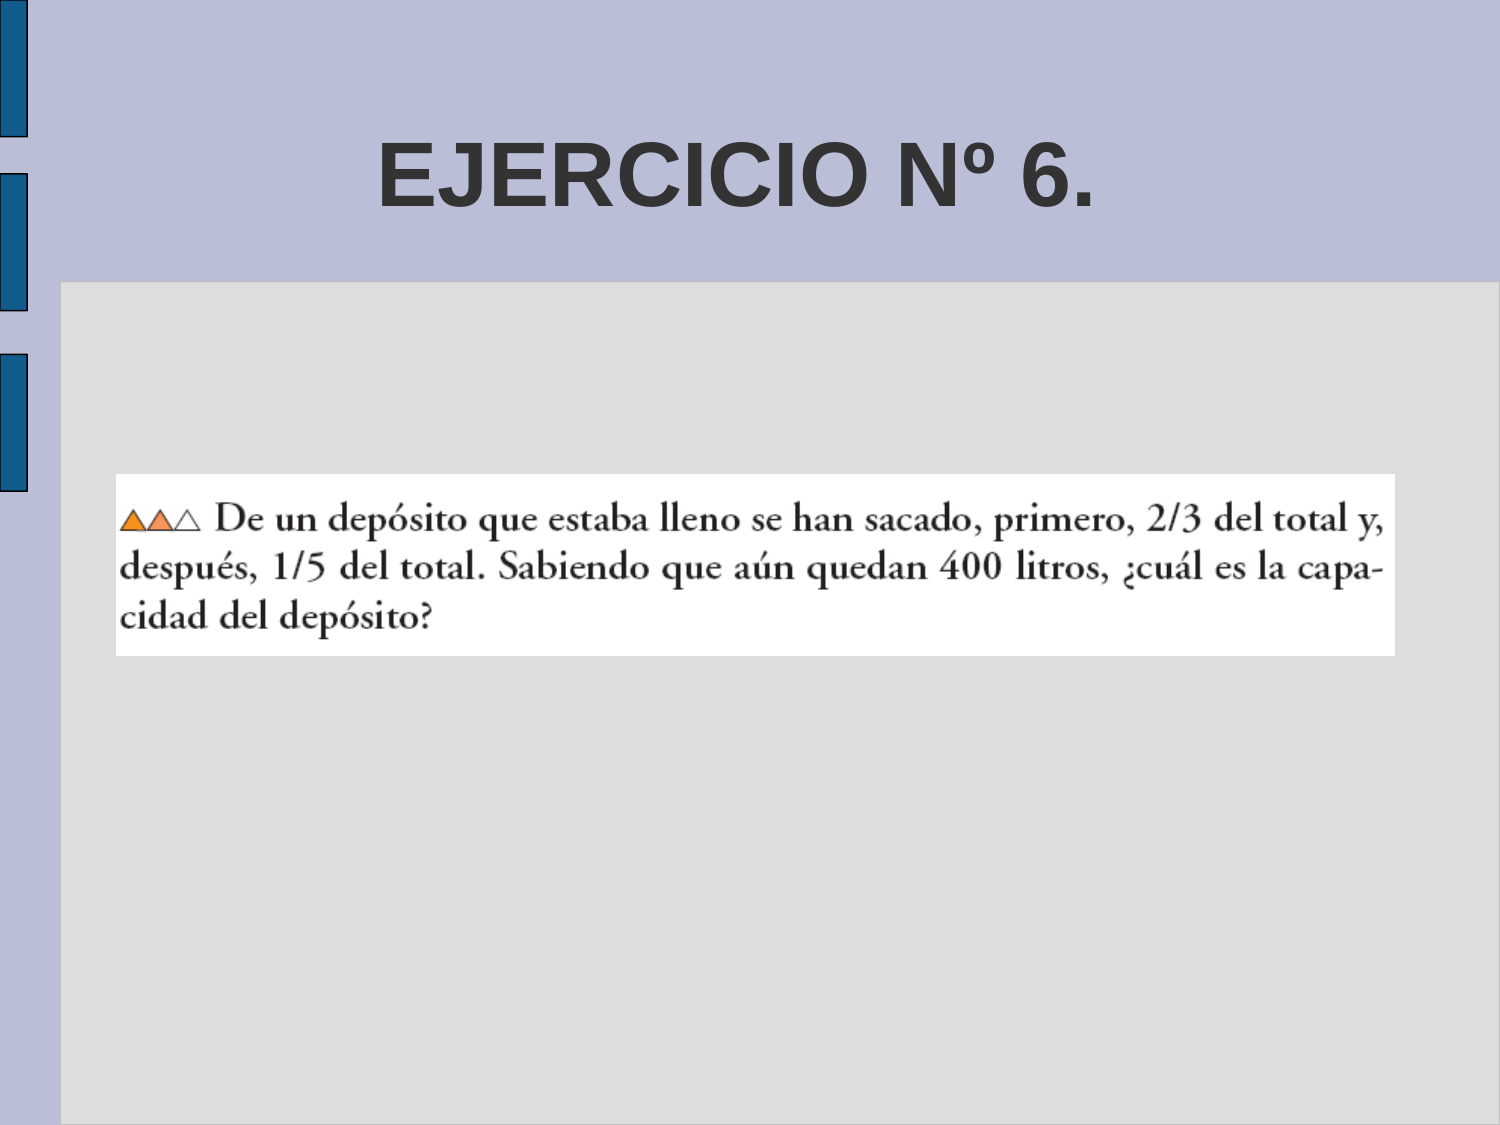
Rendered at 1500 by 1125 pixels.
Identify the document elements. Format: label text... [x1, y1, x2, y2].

picture [116, 474, 1395, 657]
title EJERCICIO Nº 6. [110, 80, 1391, 271]
